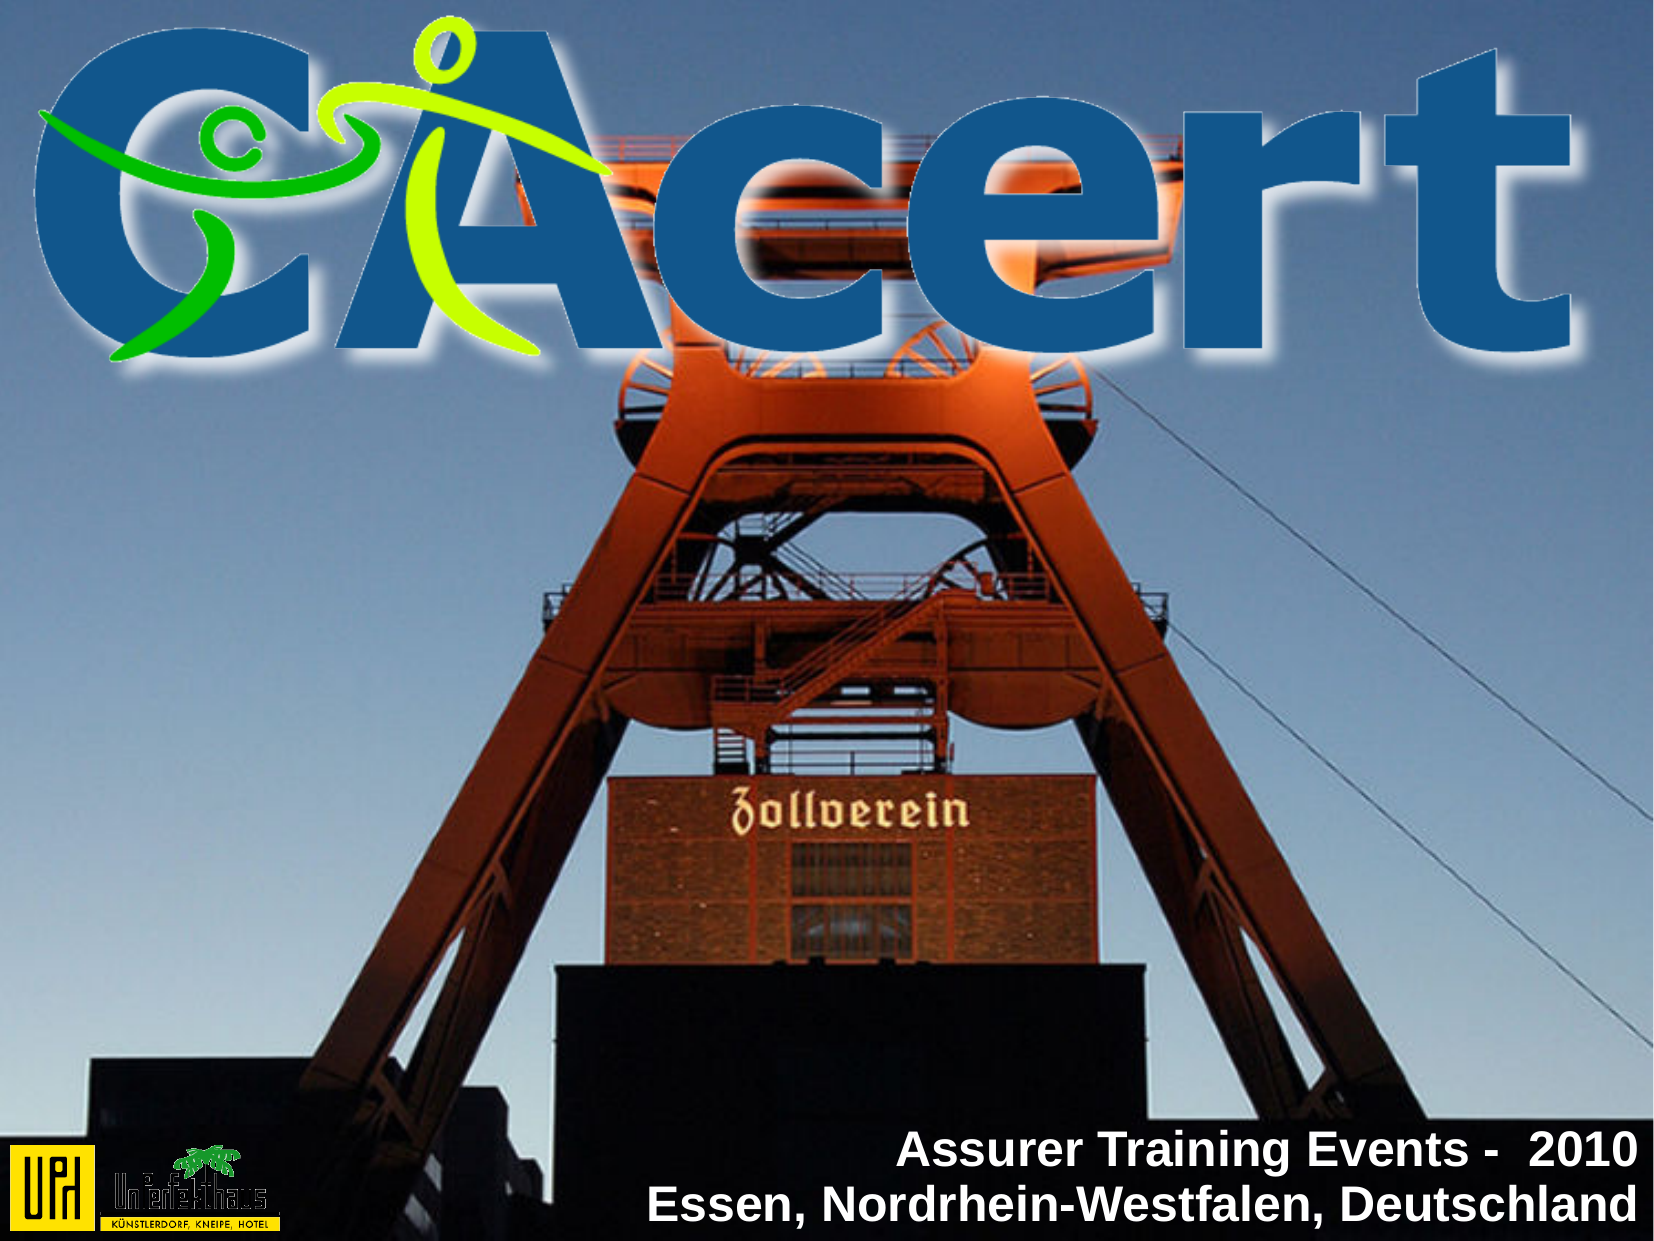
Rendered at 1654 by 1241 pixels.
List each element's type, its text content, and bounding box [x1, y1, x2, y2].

text_box Assurer Training Events - 2010 Essen, Nordrhein-Westfalen, Deutschland [631, 1113, 1654, 1241]
picture [0, 0, 1654, 1241]
